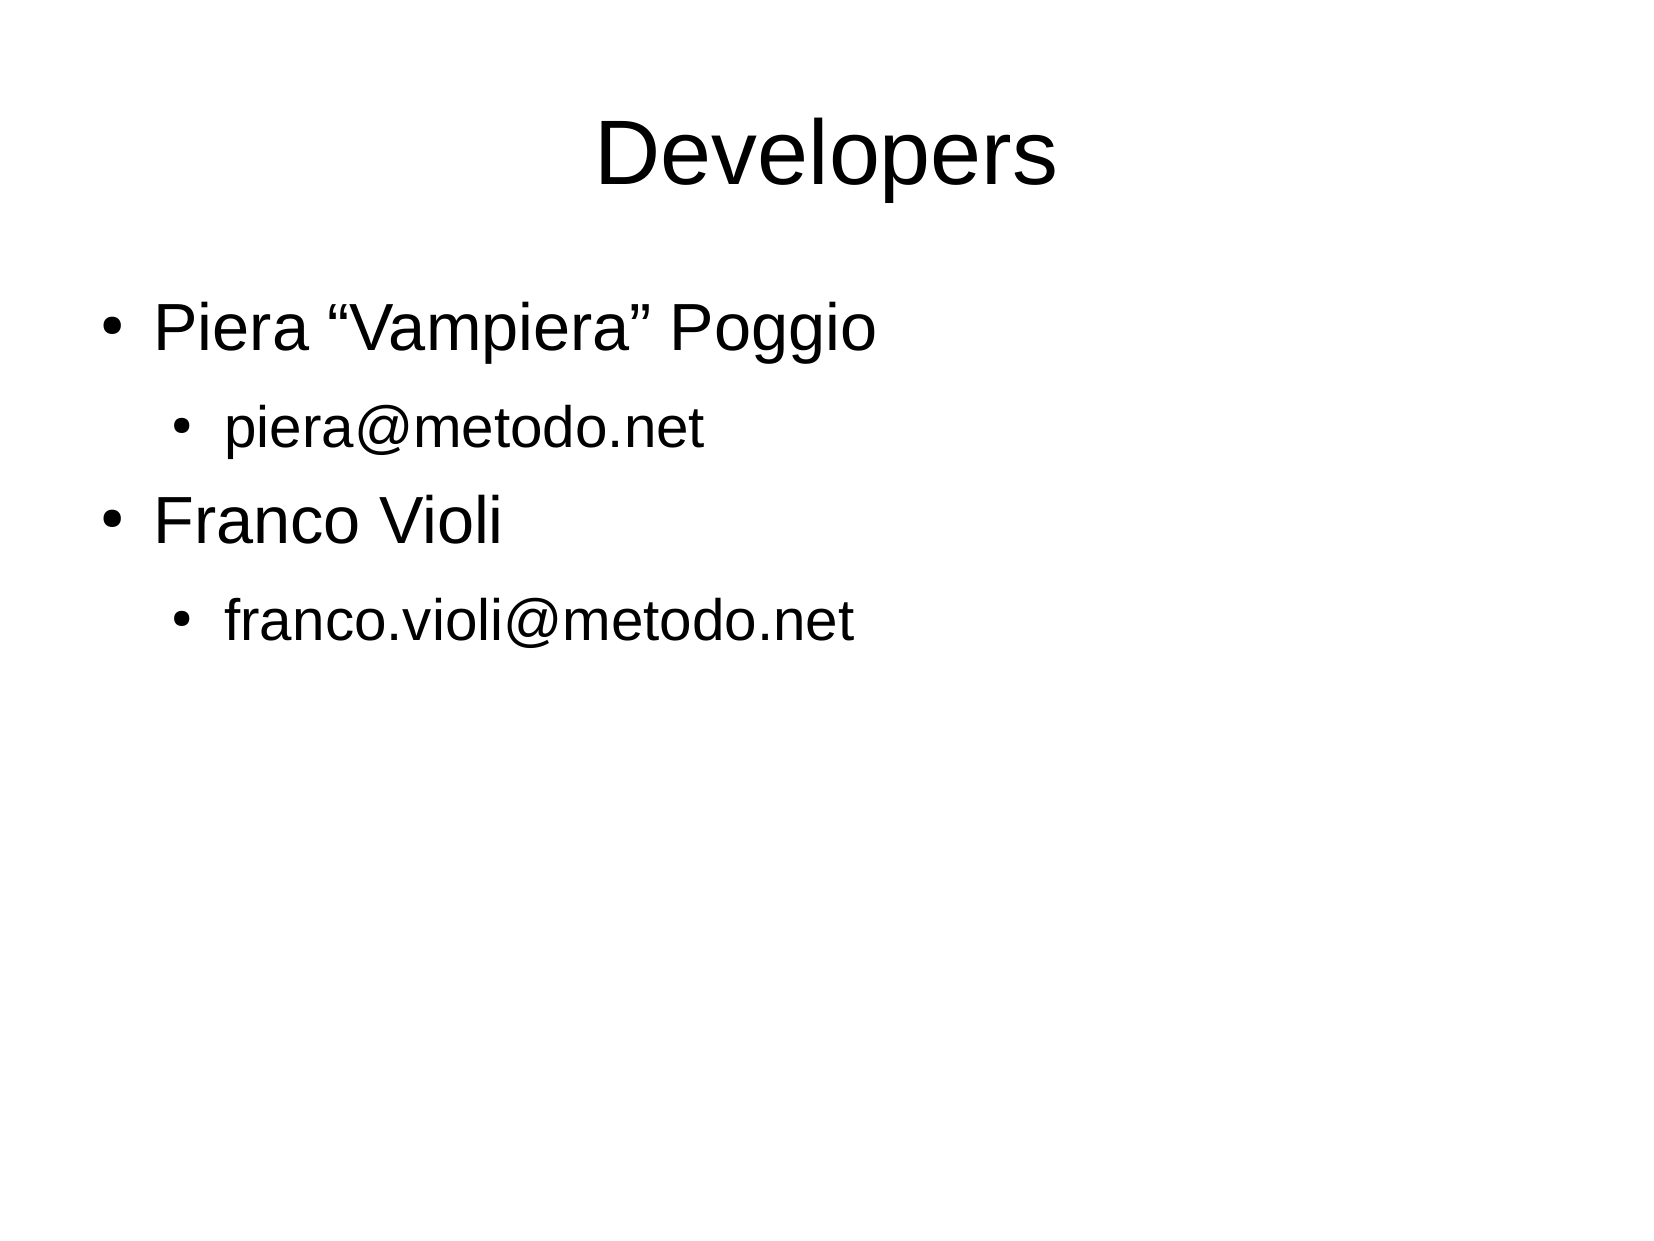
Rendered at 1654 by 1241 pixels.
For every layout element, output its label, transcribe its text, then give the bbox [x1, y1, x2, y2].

list Piera “Vampiera” Poggio piera@metodo.net Franco Violi franco.violi@metodo.net [82, 290, 1571, 1094]
title Developers [82, 56, 1571, 250]
